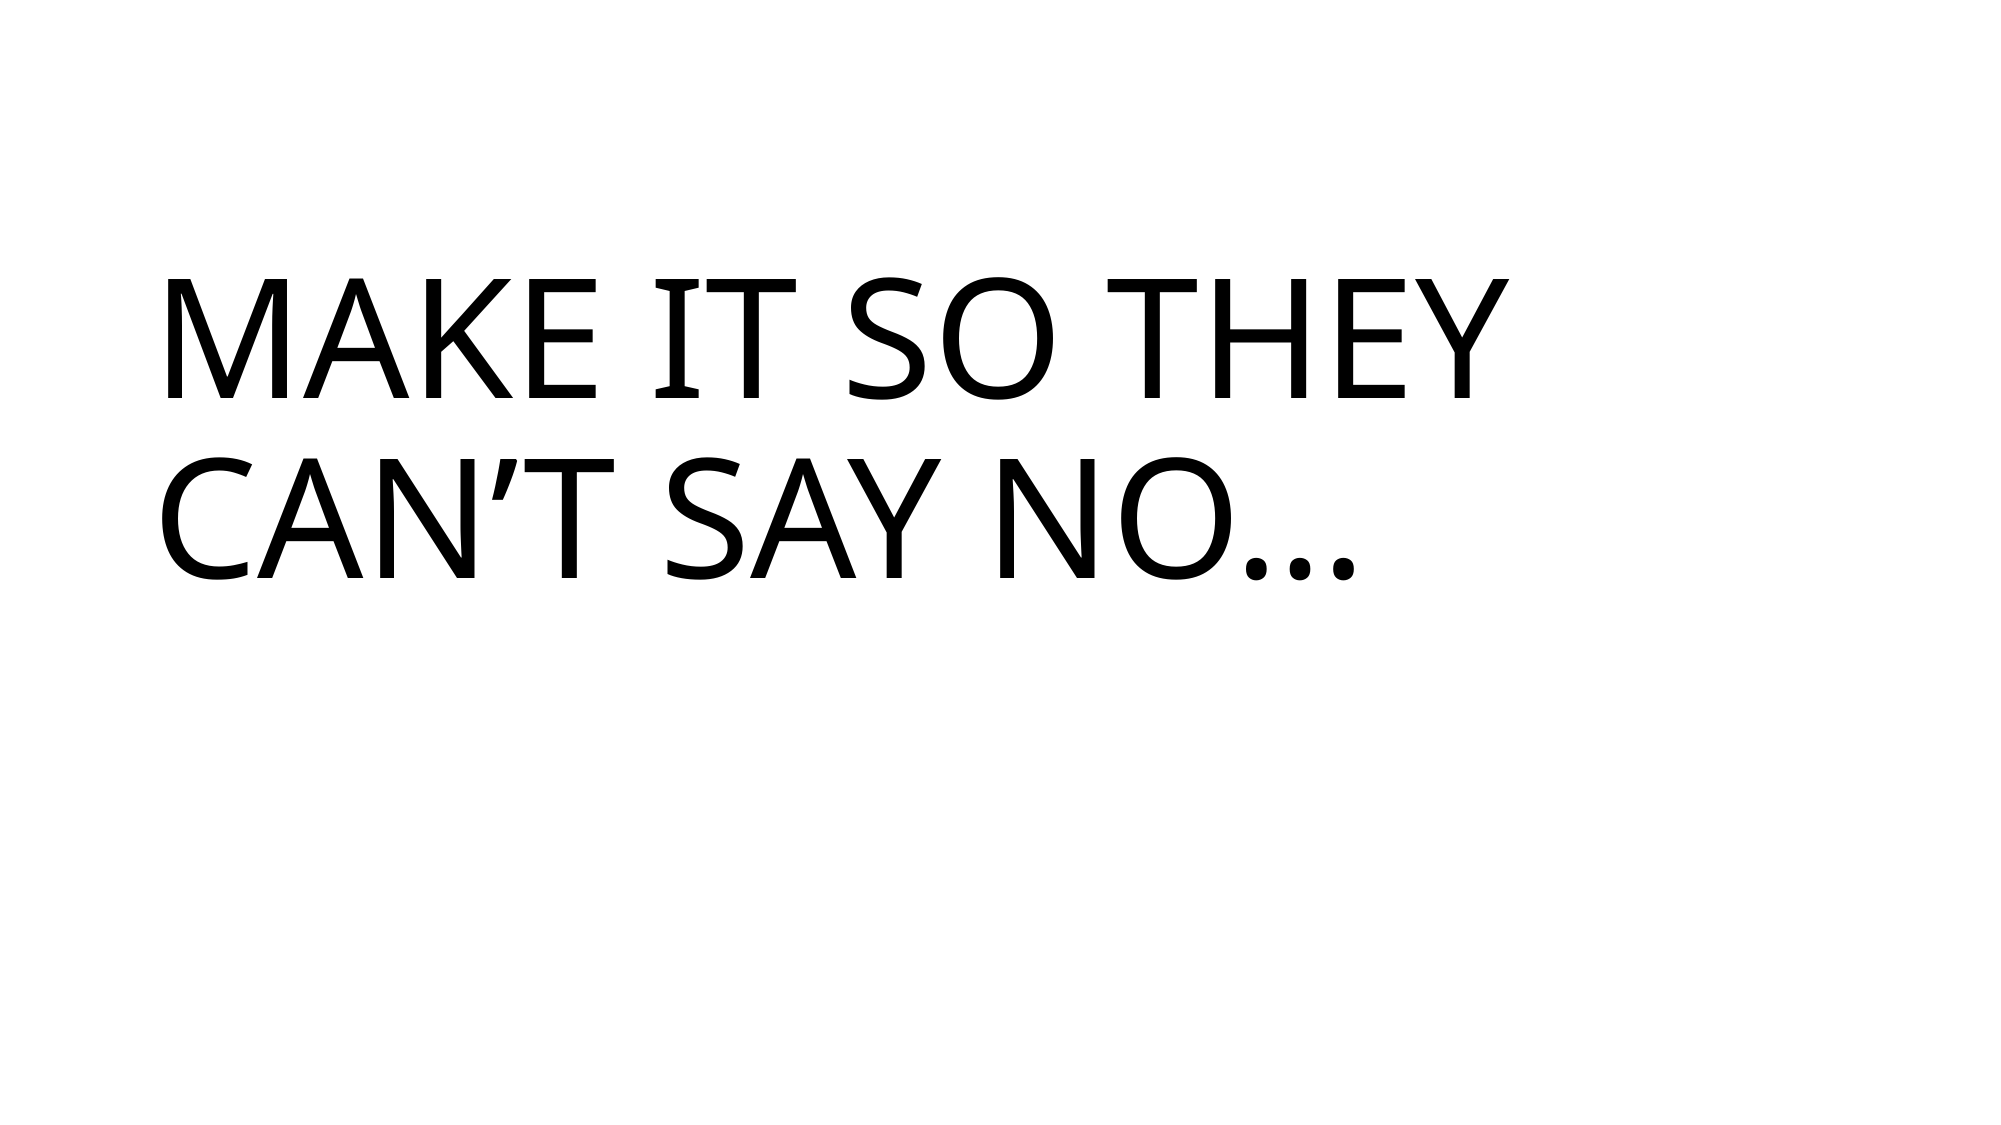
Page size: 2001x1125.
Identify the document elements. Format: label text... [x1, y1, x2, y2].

title MAKE IT SO THEY CAN’T SAY NO… [137, 247, 1863, 465]
